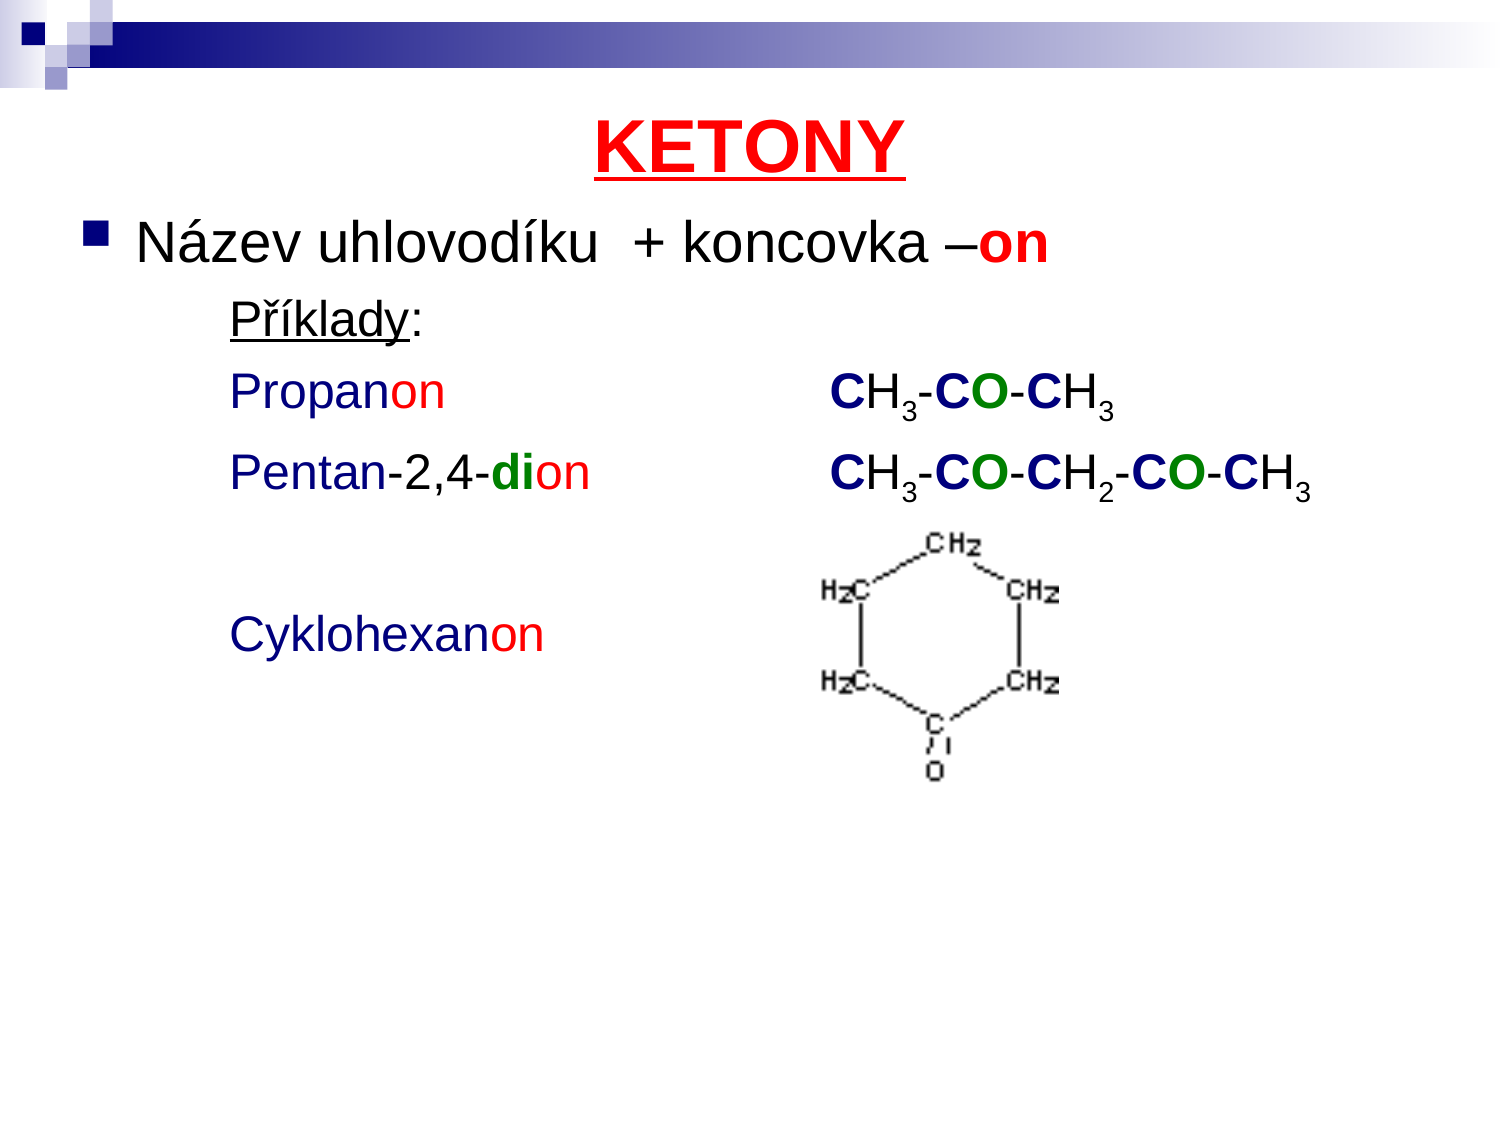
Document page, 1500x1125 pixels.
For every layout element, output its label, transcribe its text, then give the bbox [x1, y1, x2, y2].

chart [820, 527, 1059, 799]
text_box Název uhlovodíku + koncovka –on Příklady: Propanon CH3-CO-CH3 Pentan-2,4-dion CH3-CO-CH2-CO-CH3 Cyklohexanon [64, 196, 1427, 1125]
list KETONY [75, 90, 1426, 196]
